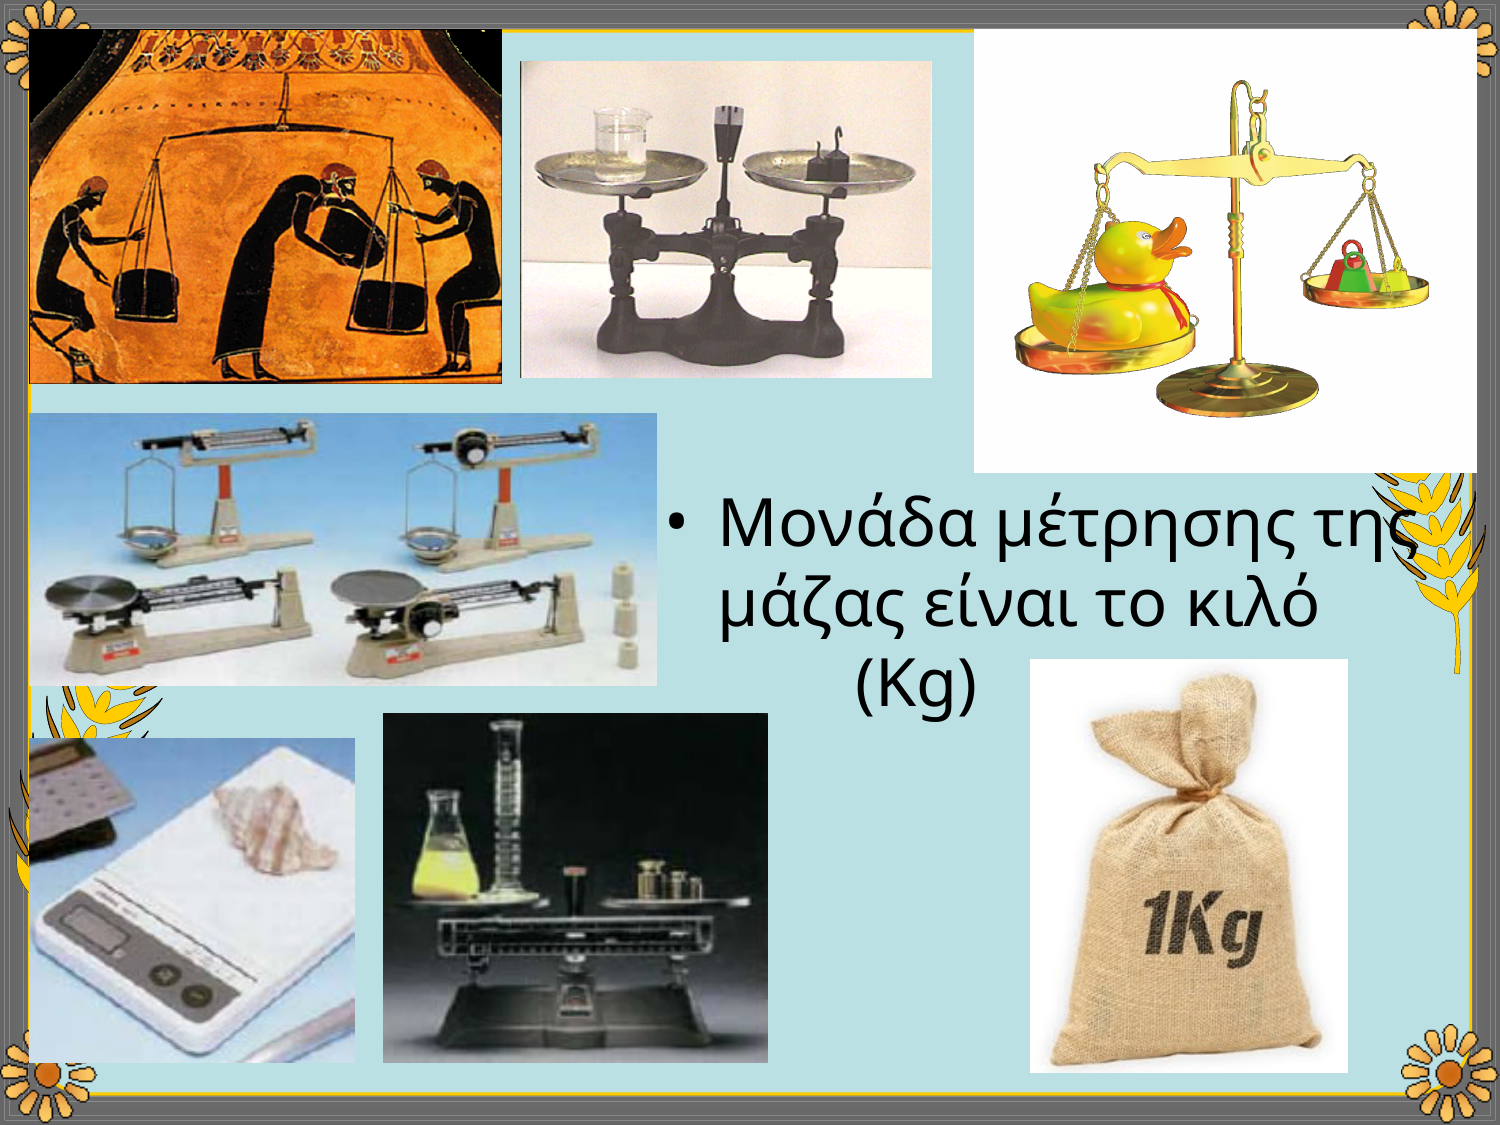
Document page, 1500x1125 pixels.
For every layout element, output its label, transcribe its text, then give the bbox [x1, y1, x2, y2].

picture [520, 61, 932, 378]
picture [383, 713, 768, 1063]
picture [1030, 659, 1348, 1073]
picture [0, 738, 355, 1125]
text_box Μονάδα μέτρησης της μάζας είναι το κιλό (Kg) [649, 472, 1447, 728]
picture [1401, 1024, 1500, 1125]
picture [29, 413, 657, 686]
picture [974, 0, 1500, 473]
picture [0, 0, 502, 384]
